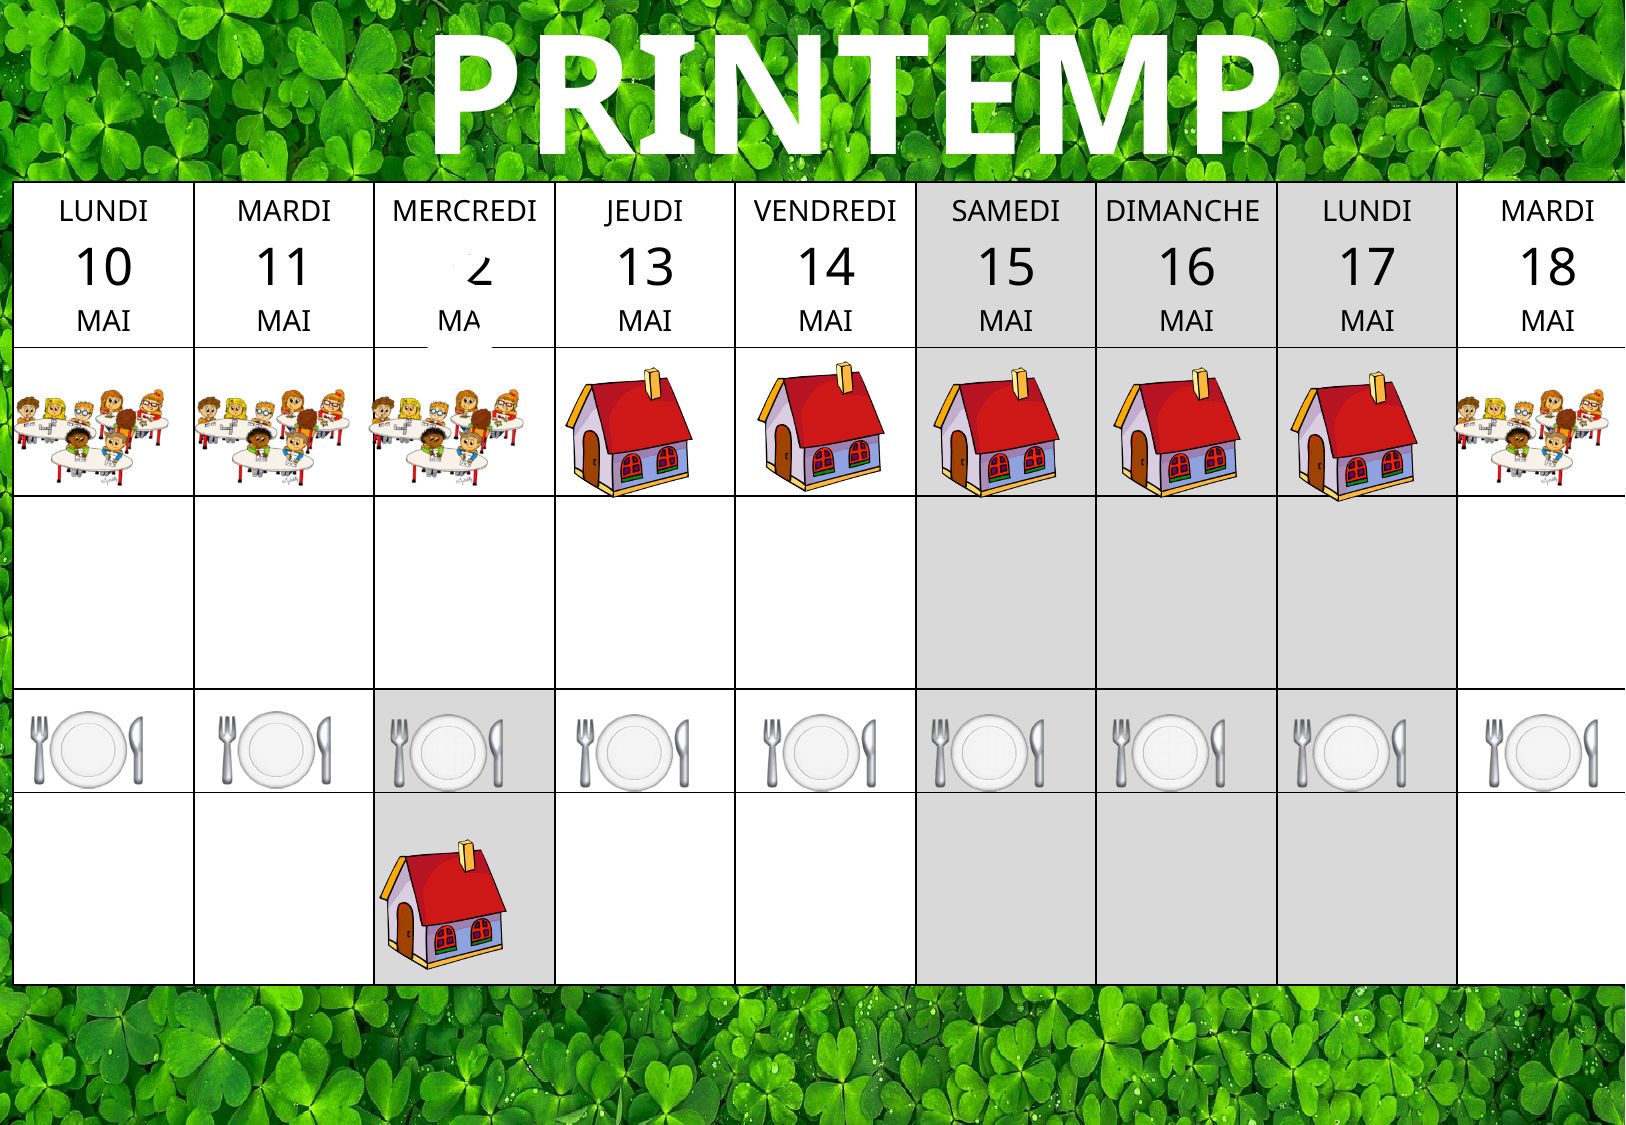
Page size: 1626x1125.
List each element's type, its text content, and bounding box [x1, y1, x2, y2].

table_cell [917, 793, 1095, 984]
picture [933, 395, 1060, 498]
table_cell [14, 690, 26, 792]
table_cell [1241, 395, 1276, 495]
table_cell [1060, 395, 1095, 495]
table_cell [917, 497, 1095, 688]
picture [13, 383, 170, 490]
table_header MARDI 11 MAI [195, 183, 373, 347]
table_header MARDI 18 MAI [1458, 183, 1625, 347]
table_cell [1097, 395, 1113, 495]
table_cell [1278, 690, 1456, 792]
table_cell [14, 793, 193, 984]
picture [1289, 692, 1410, 813]
table_cell [556, 497, 734, 688]
table_cell [1278, 497, 1456, 688]
picture [1108, 692, 1229, 813]
picture [368, 383, 525, 490]
table_cell [1363, 348, 1456, 495]
picture [1113, 395, 1241, 498]
table_cell [375, 348, 413, 383]
table_cell [556, 793, 734, 984]
table_cell [147, 690, 193, 792]
picture [757, 395, 885, 492]
table_cell [1097, 497, 1276, 688]
table_cell [1458, 497, 1625, 688]
picture [572, 692, 693, 813]
table_cell [195, 348, 373, 495]
table_cell [917, 395, 933, 495]
table_cell [1097, 690, 1276, 792]
picture [1453, 383, 1610, 490]
table_cell [556, 395, 565, 495]
table_cell [335, 690, 373, 792]
table_cell [375, 793, 554, 984]
picture [1481, 692, 1602, 813]
table_header MERCREDI 12 MAI [375, 183, 413, 347]
table_cell [736, 497, 915, 688]
table_cell [375, 690, 554, 792]
table_cell [556, 690, 734, 792]
picture [1290, 371, 1418, 502]
picture [379, 839, 507, 970]
picture [386, 692, 507, 813]
table_cell [14, 497, 193, 688]
table_cell [375, 497, 554, 688]
table_cell [736, 395, 915, 495]
table_cell [14, 348, 193, 495]
table_cell [1278, 793, 1456, 984]
picture [194, 383, 351, 490]
table_cell [1458, 348, 1625, 495]
table_cell [195, 690, 214, 792]
table_cell [375, 395, 554, 495]
table_cell [195, 497, 373, 688]
picture [26, 689, 147, 811]
picture [927, 692, 1048, 813]
table_cell [1278, 395, 1290, 495]
table_cell [1458, 690, 1625, 792]
table_cell [1458, 793, 1625, 984]
picture [565, 395, 693, 498]
picture [0, 0, 1625, 1125]
table_header LUNDI 17 MAI [1363, 183, 1456, 347]
table_header LUNDI 10 MAI [14, 183, 193, 347]
table_cell [693, 395, 734, 495]
table_cell [1097, 793, 1276, 984]
table_cell [736, 793, 915, 984]
table_cell [195, 793, 373, 984]
picture [214, 689, 335, 811]
text_box PRINTEMPS [413, 0, 1363, 395]
picture [759, 692, 880, 813]
table_cell [917, 690, 1095, 792]
table_cell [736, 690, 915, 792]
picture [1363, 0, 1625, 181]
